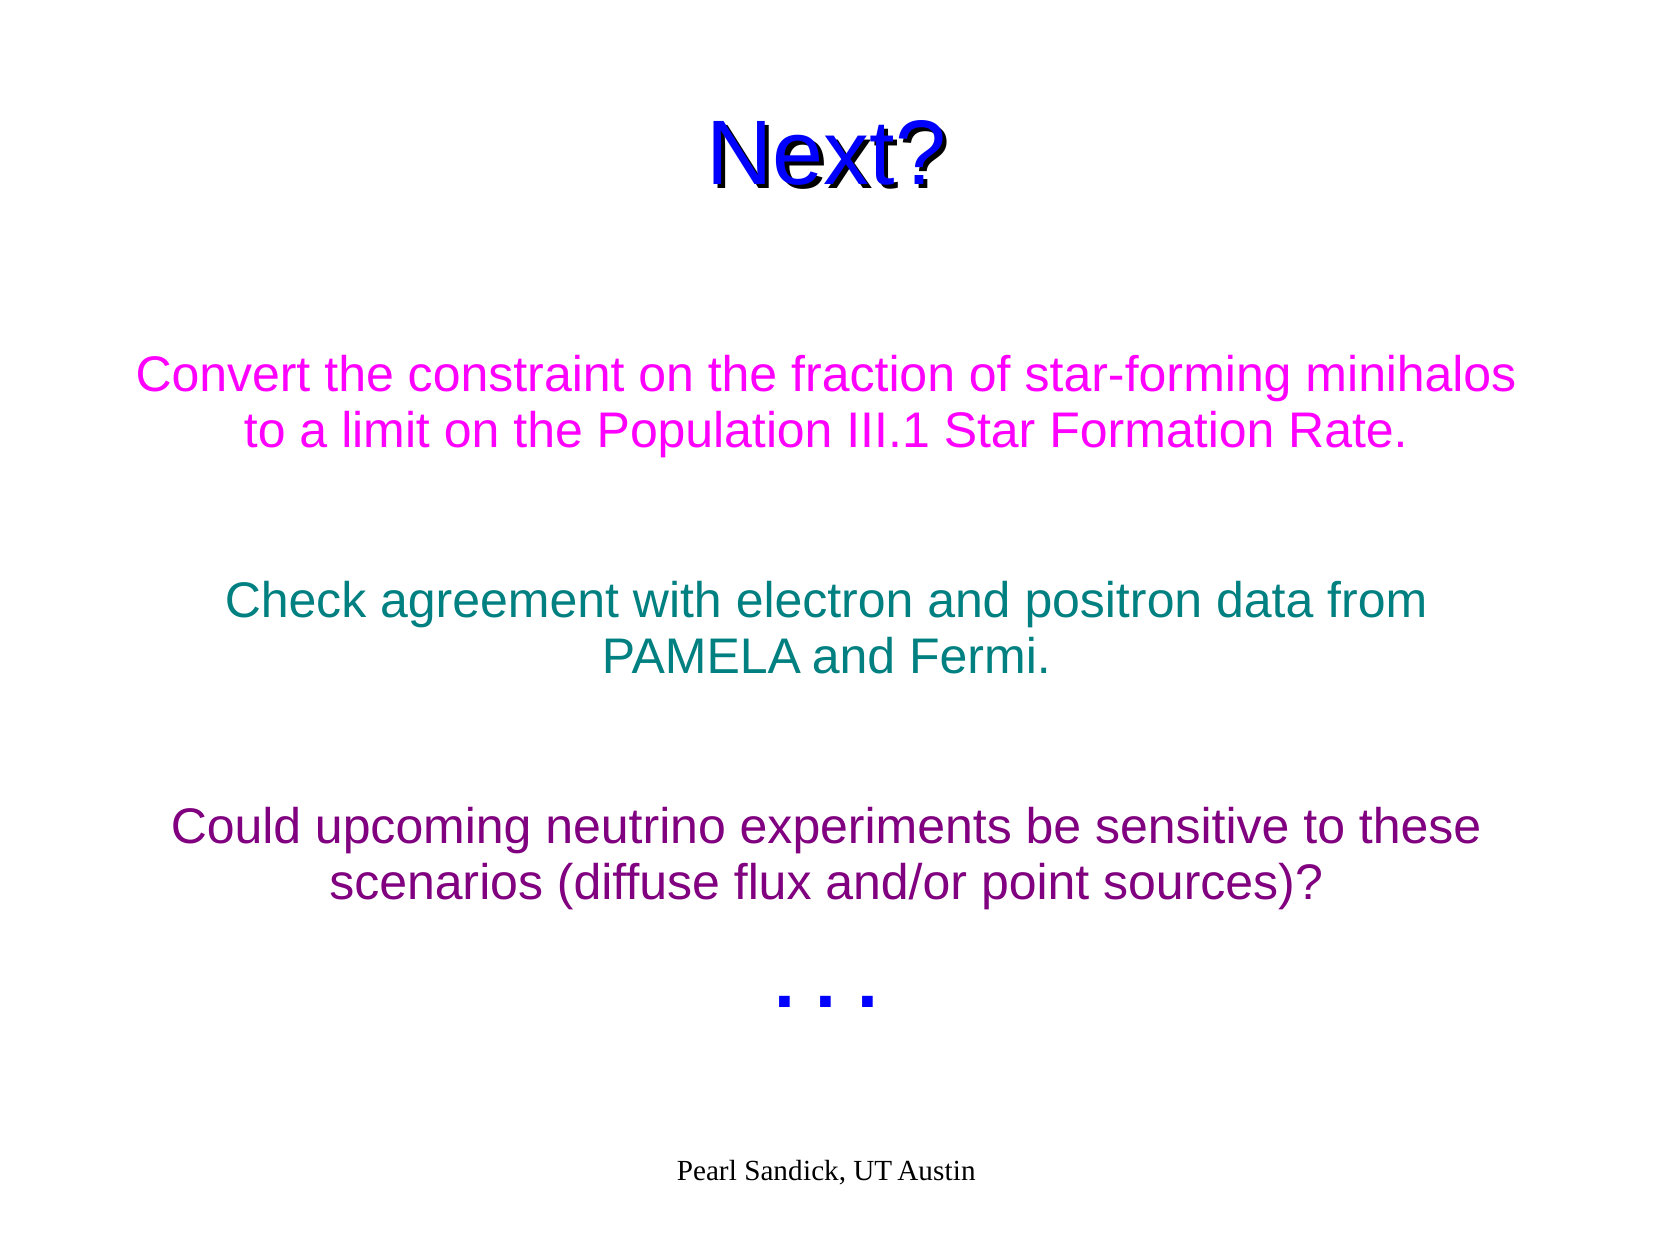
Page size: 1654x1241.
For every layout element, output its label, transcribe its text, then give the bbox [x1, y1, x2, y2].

title Next? [82, 56, 1571, 250]
list Convert the constraint on the fraction of star-forming minihalos to a limit on the Population III.1 Star Formation Rate. Check agreement with electron and positron data from PAMELA and Fermi. Could upcoming neutrino experiments be sensitive to these scenarios (diffuse flux and/or point sources)? . . . [51, 260, 1531, 1080]
